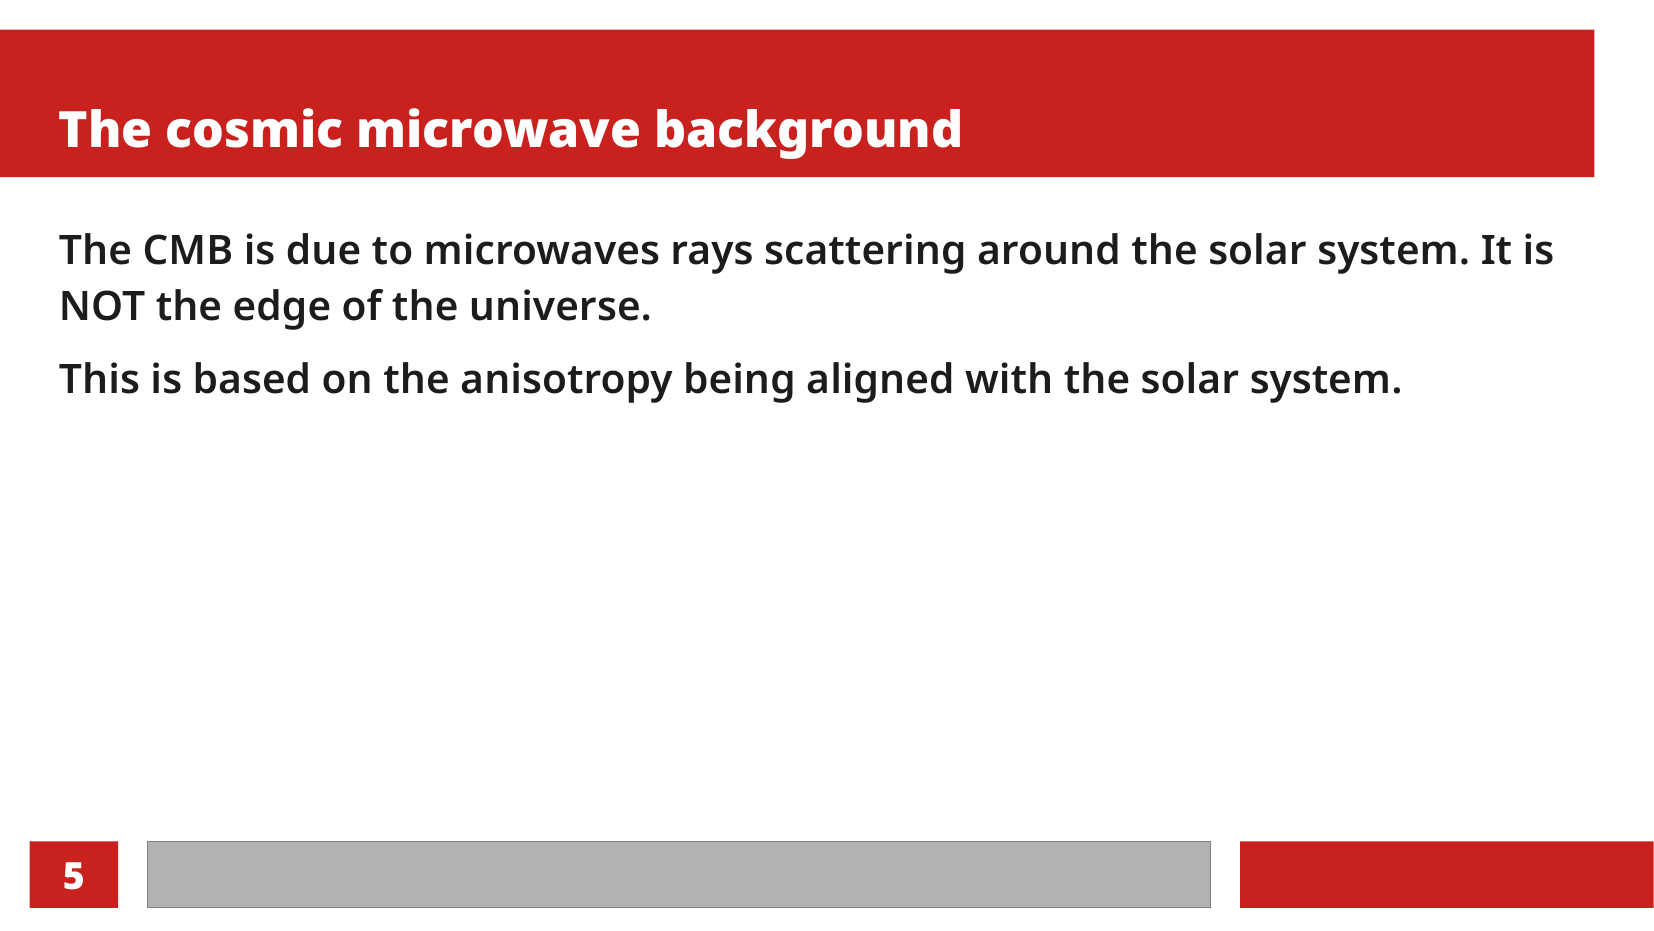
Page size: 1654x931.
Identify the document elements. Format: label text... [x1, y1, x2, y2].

title The cosmic microwave background [59, 44, 1595, 163]
list The CMB is due to microwaves rays scattering around the solar system. It is NOT the edge of the universe. This is based on the anisotropy being aligned with the solar system. [59, 221, 1565, 798]
